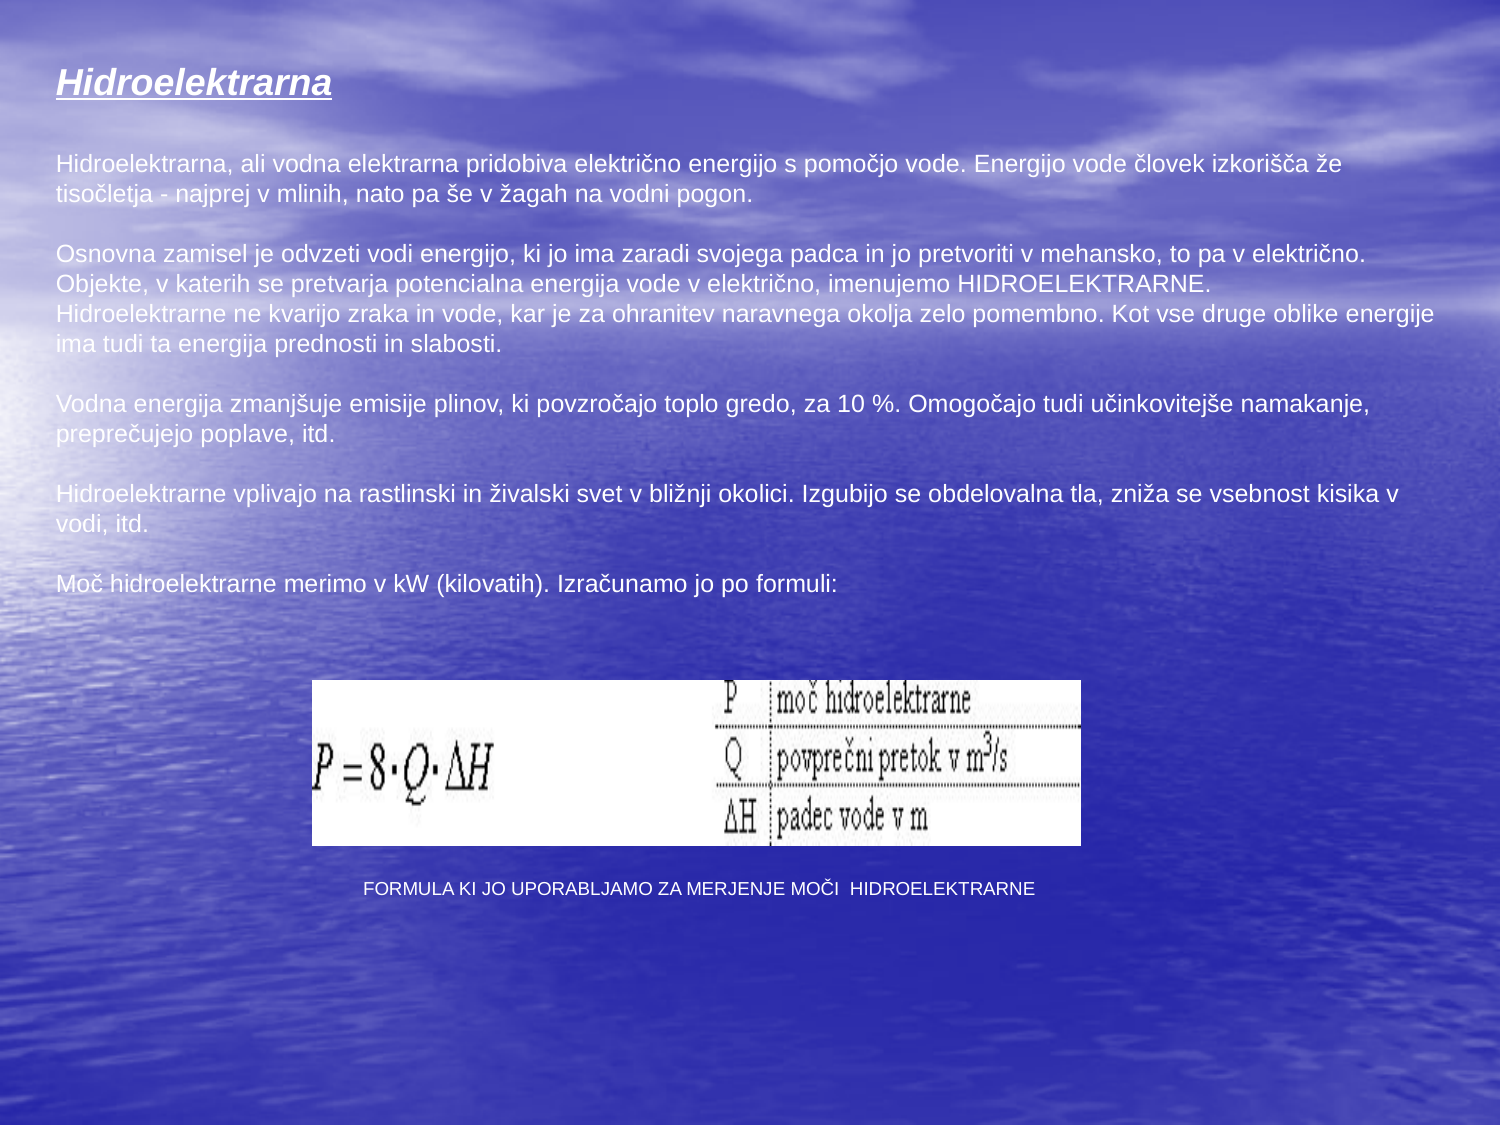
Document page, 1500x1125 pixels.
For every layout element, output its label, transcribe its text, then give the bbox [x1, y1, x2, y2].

picture [0, 0, 1500, 1125]
text_box FORMULA KI JO UPORABLJAMO ZA MERJENJE MOČI HIDROELEKTRARNE [348, 869, 1211, 907]
text_box Hidroelektrarna Hidroelektrarna, ali vodna elektrarna pridobiva električno energijo s pomočjo vode. Energijo vode človek izkorišča že tisočletja - najprej v mlinih, nato pa še v žagah na vodni pogon. Osnovna zamisel je odvzeti vodi energijo, ki jo ima zaradi svojega padca in jo pretvoriti v mehansko, to pa v električno. Objekte, v katerih se pretvarja potencialna energija vode v električno, imenujemo HIDROELEKTRARNE. Hidroelektrarne ne kvarijo zraka in vode, kar je za ohranitev naravnega okolja zelo pomembno. Kot vse druge oblike energije ima tudi ta energija prednosti in slabosti. Vodna energija zmanjšuje emisije plinov, ki povzročajo toplo gredo, za 10 %. Omogočajo tudi učinkovitejše namakanje, preprečujejo poplave, itd. Hidroelektrarne vplivajo na rastlinski in živalski svet v bližnji okolici. Izgubijo se obdelovalna tla, zniža se vsebnost kisika v vodi, itd. Moč hidroelektrarne merimo v kW (kilovatih). Izračunamo jo po formuli: [41, 50, 1465, 635]
